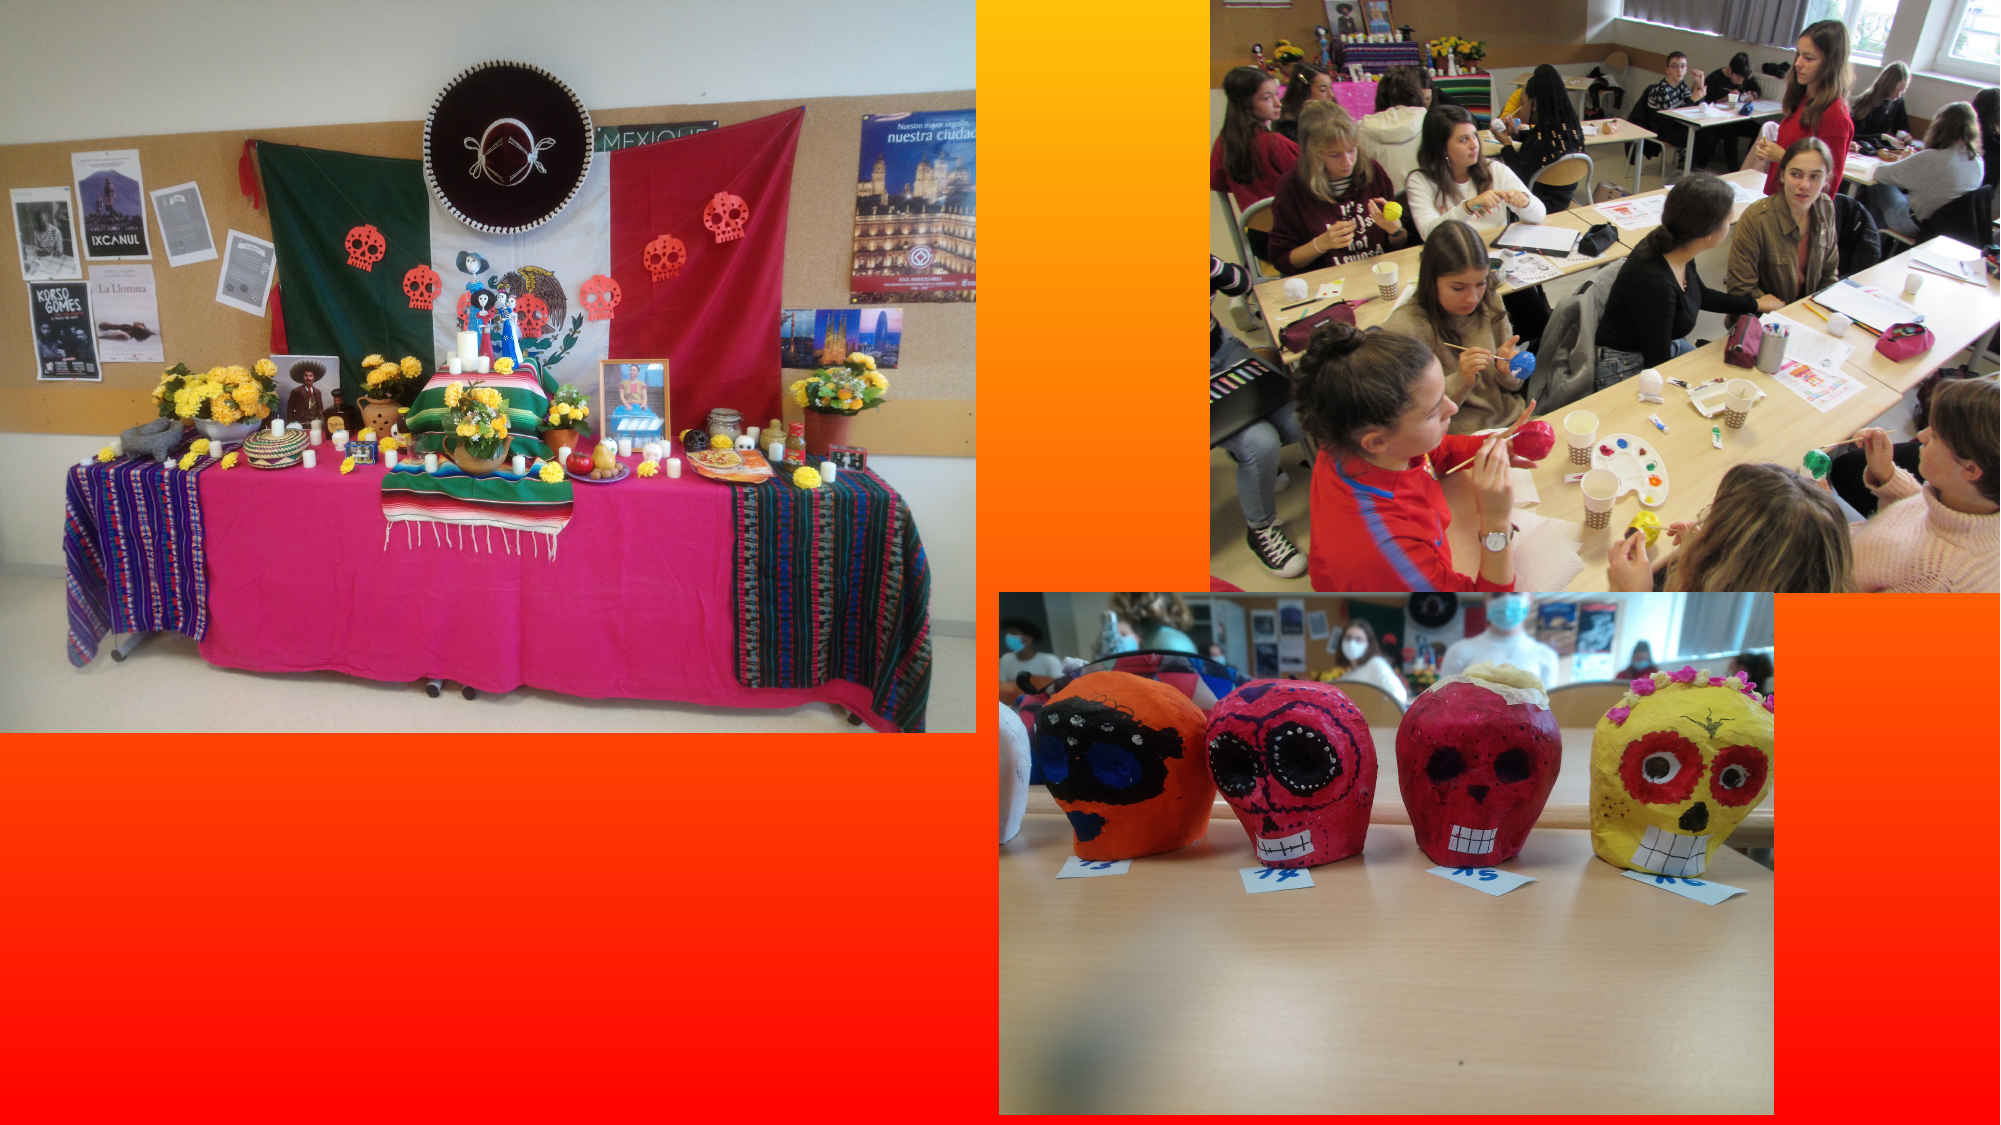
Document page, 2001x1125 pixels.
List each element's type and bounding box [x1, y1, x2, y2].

picture [999, 0, 2000, 1115]
picture [0, 0, 976, 733]
